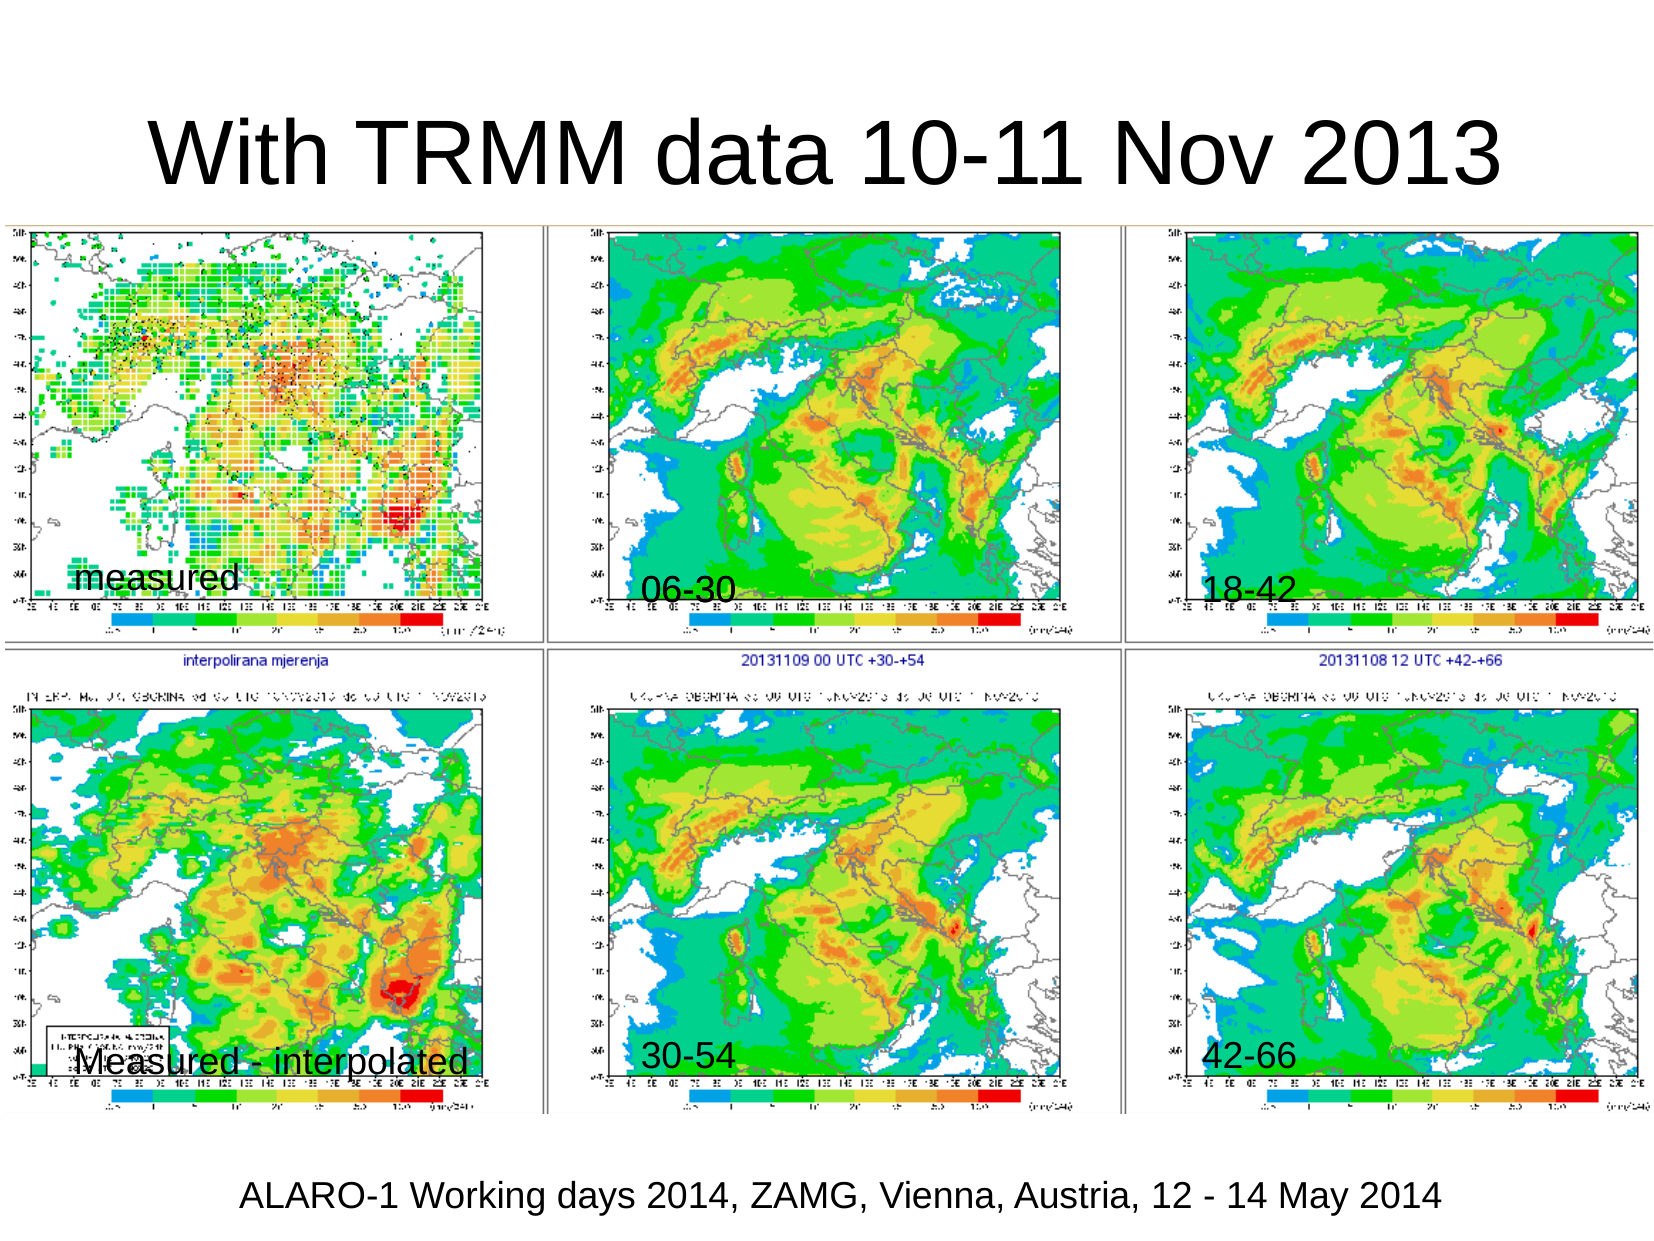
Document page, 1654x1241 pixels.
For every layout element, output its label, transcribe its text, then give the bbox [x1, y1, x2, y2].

text_box 30-54 [626, 1027, 752, 1085]
title With TRMM data 10-11 Nov 2013 [82, 49, 1571, 225]
text_box 42-66 [1187, 1027, 1313, 1085]
text_box Measured - interpolated [59, 1033, 484, 1091]
text_box 18-42 [1187, 561, 1313, 618]
text_box measured [59, 549, 256, 607]
text_box ALARO-1 Working days 2014, ZAMG, Vienna, Austria, 12 - 14 May 2014 [224, 1167, 1467, 1225]
text_box 06-30 [626, 561, 752, 618]
picture [5, 225, 1654, 1114]
